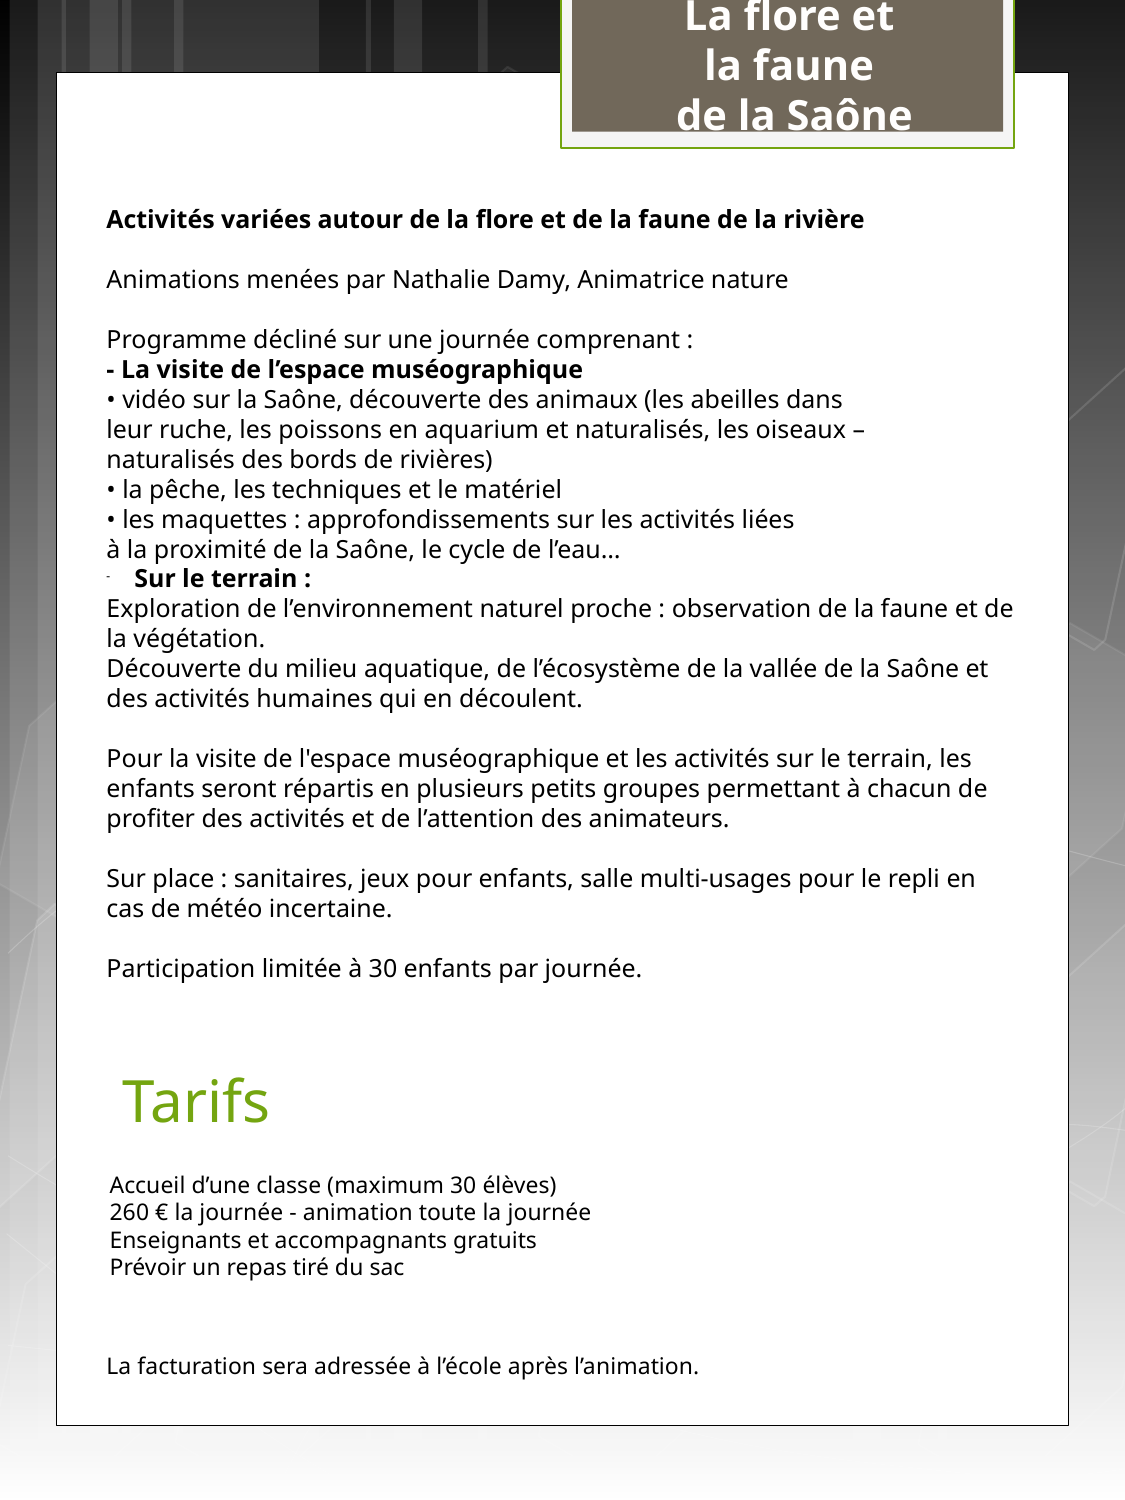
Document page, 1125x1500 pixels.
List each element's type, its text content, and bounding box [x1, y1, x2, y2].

text_box Activités variées autour de la flore et de la faune de la rivière Animations menées par Nathalie Damy, Animatrice nature Programme décliné sur une journée comprenant : - La visite de l’espace muséographique • vidéo sur la Saône, découverte des animaux (les abeilles dans leur ruche, les poissons en aquarium et naturalisés, les oiseaux – naturalisés des bords de rivières) • la pêche, les techniques et le matériel • les maquettes : approfondissements sur les activités liées à la proximité de la Saône, le cycle de l’eau… Sur le terrain : Exploration de l’environnement naturel proche : observation de la faune et de la végétation. Découverte du milieu aquatique, de l’écosystème de la vallée de la Saône et des activités humaines qui en découlent. Pour la visite de l'espace muséographique et les activités sur le terrain, les enfants seront répartis en plusieurs petits groupes permettant à chacun de profiter des activités et de l’attention des animateurs. Sur place : sanitaires, jeux pour enfants, salle multi-usages pour le repli en cas de météo incertaine. Participation limitée à 30 enfants par journée. [91, 196, 1035, 1020]
text_box La flore et la faune de la Saône [660, 0, 929, 147]
text_box Tarifs [108, 1057, 286, 1142]
text_box Accueil d’une classe (maximum 30 élèves) 260 € la journée - animation toute la journée Enseignants et accompagnants gratuits Prévoir un repas tiré du sac [94, 1163, 1087, 1288]
text_box La facturation sera adressée à l’école après l’animation. [91, 1317, 978, 1387]
